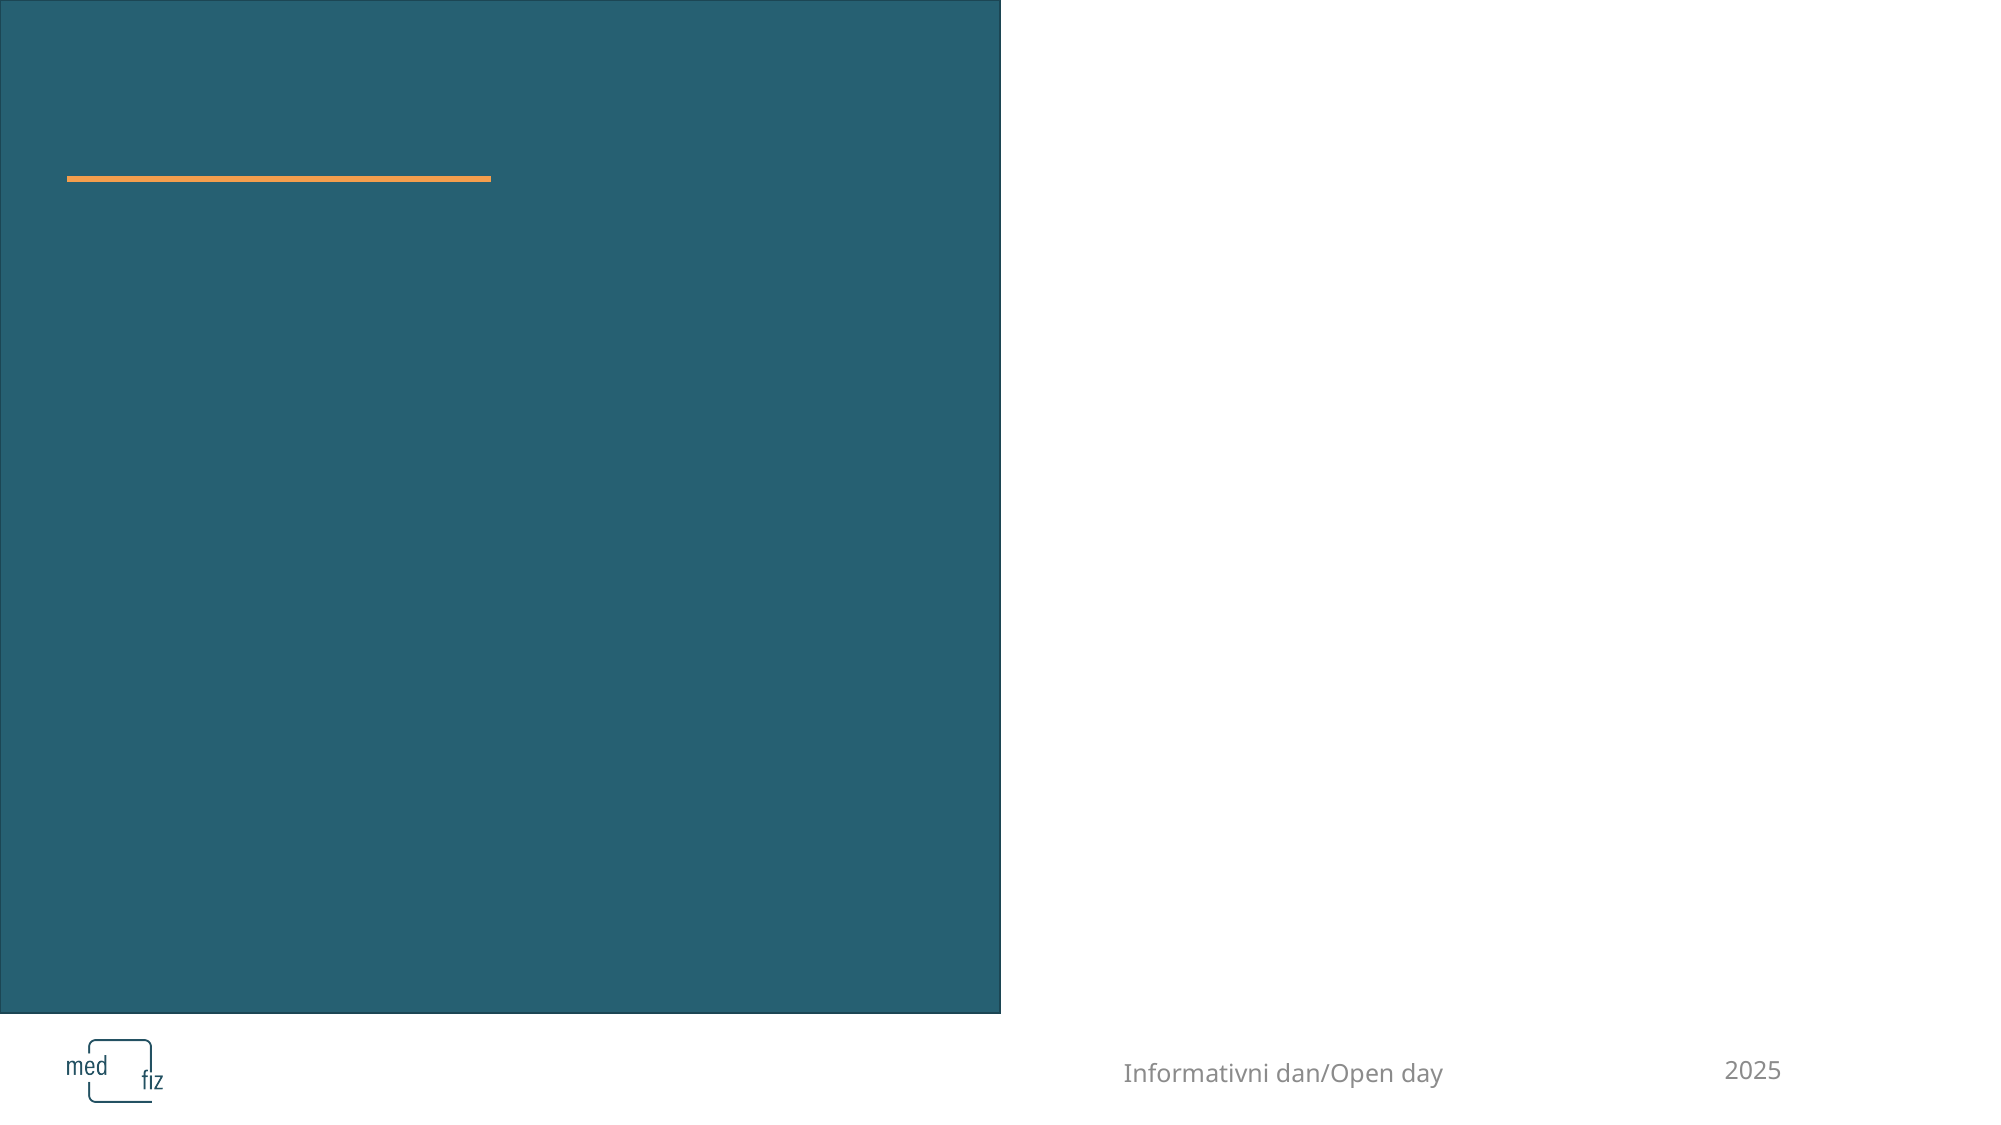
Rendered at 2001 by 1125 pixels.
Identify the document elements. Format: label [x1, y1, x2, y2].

picture [67, 1039, 163, 1103]
